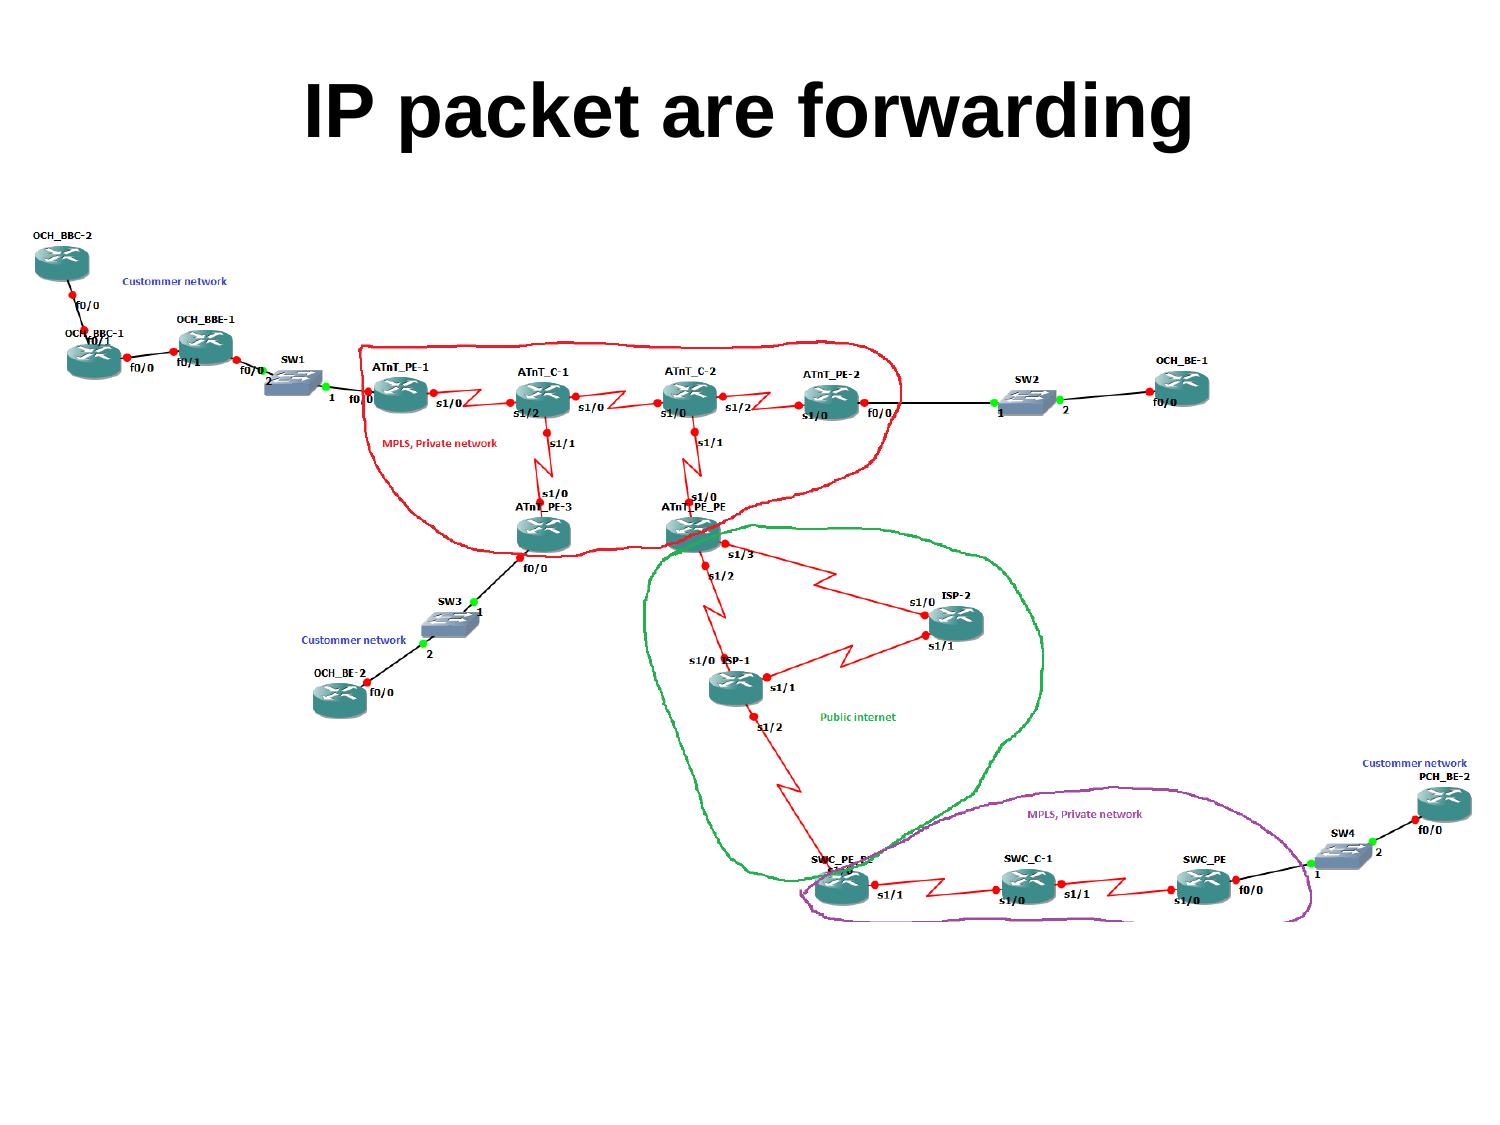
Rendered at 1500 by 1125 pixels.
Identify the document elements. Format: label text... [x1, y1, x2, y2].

picture [25, 224, 1482, 922]
title IP packet are forwarding [75, 44, 1425, 177]
